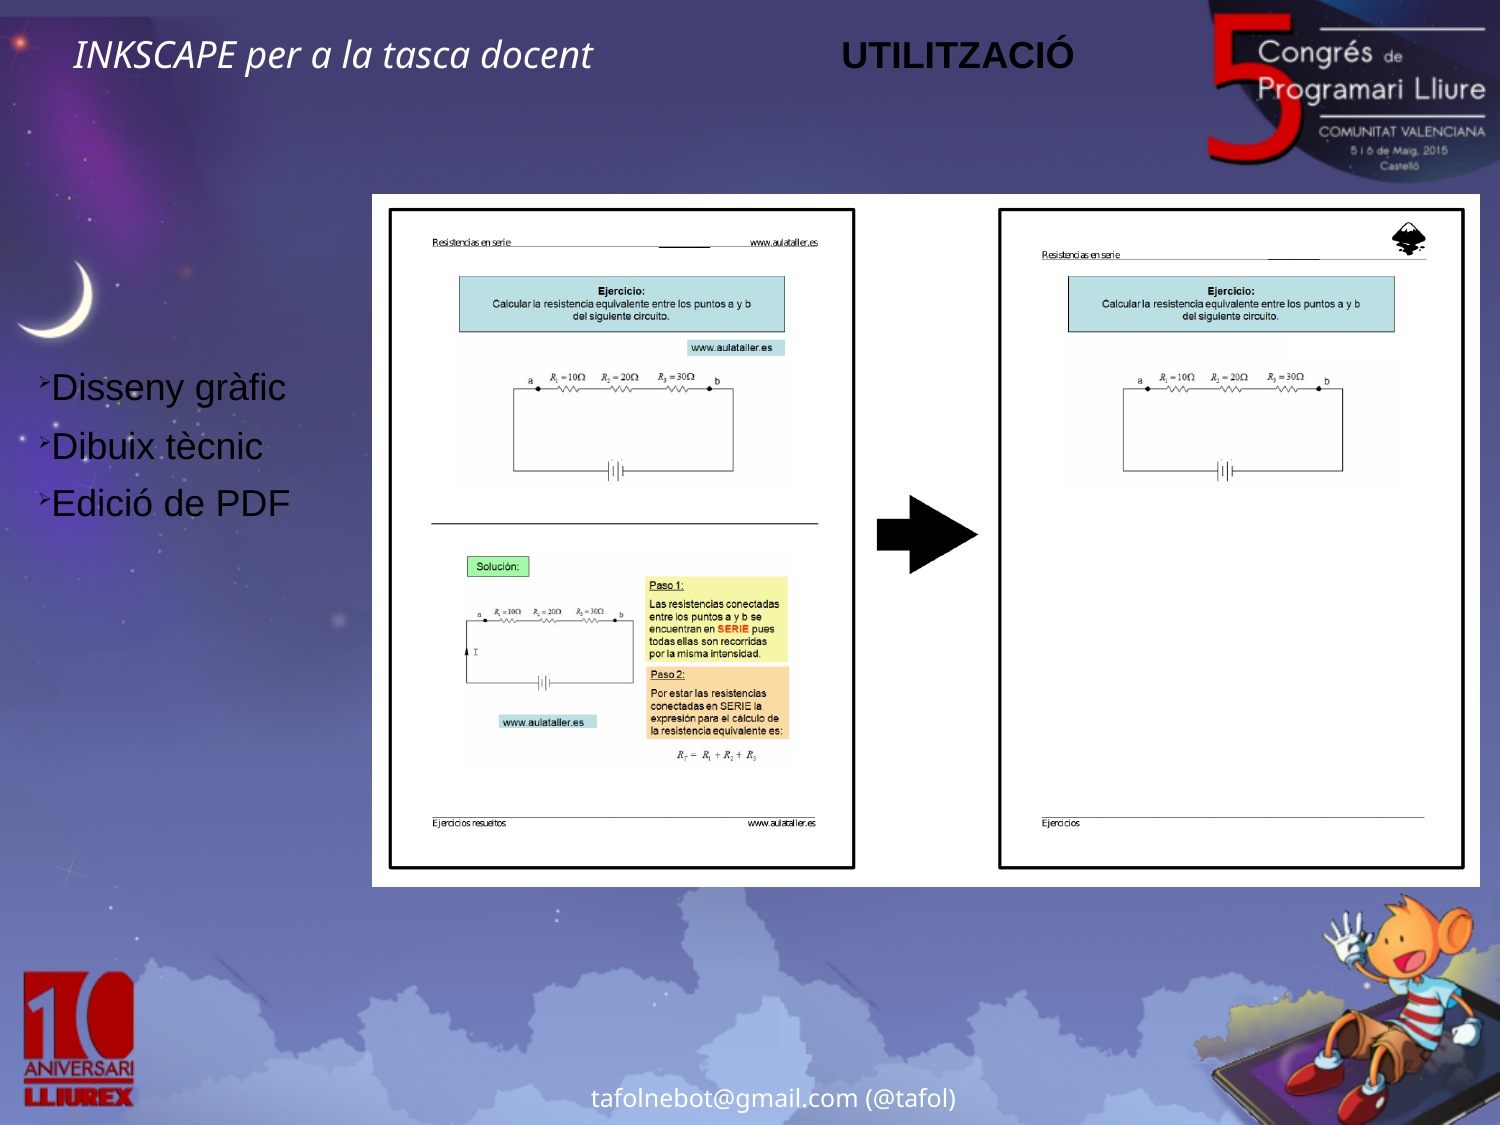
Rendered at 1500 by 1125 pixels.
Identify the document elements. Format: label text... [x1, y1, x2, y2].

text_box UTILITZACIÓ [826, 23, 1170, 84]
text_box Edició de PDF [23, 471, 372, 532]
text_box Disseny gràfic [23, 355, 372, 416]
picture [0, 0, 1500, 1125]
text_box Dibuix tècnic [23, 416, 372, 471]
